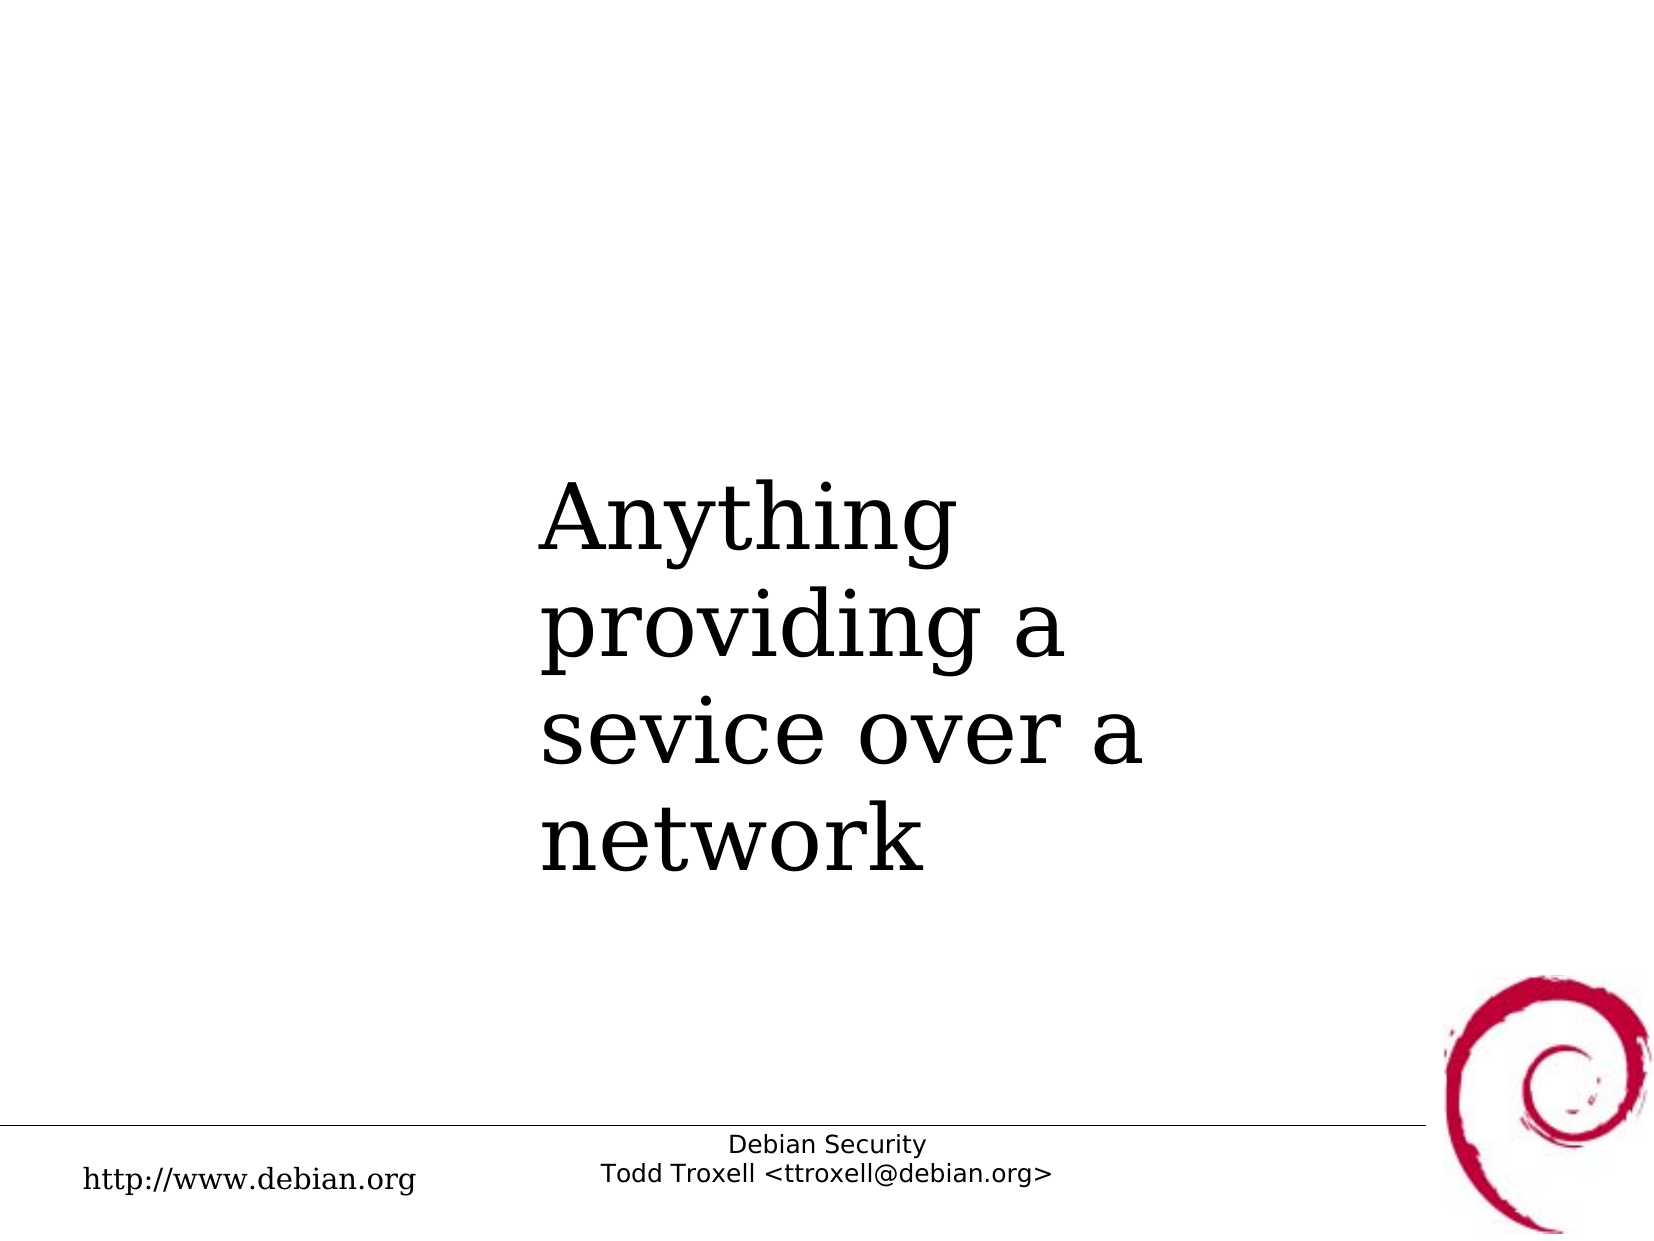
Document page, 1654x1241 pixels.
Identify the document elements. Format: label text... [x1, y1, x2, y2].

text_box Anything providing a sevice over a network [525, 457, 1238, 901]
picture [1443, 975, 1654, 1234]
